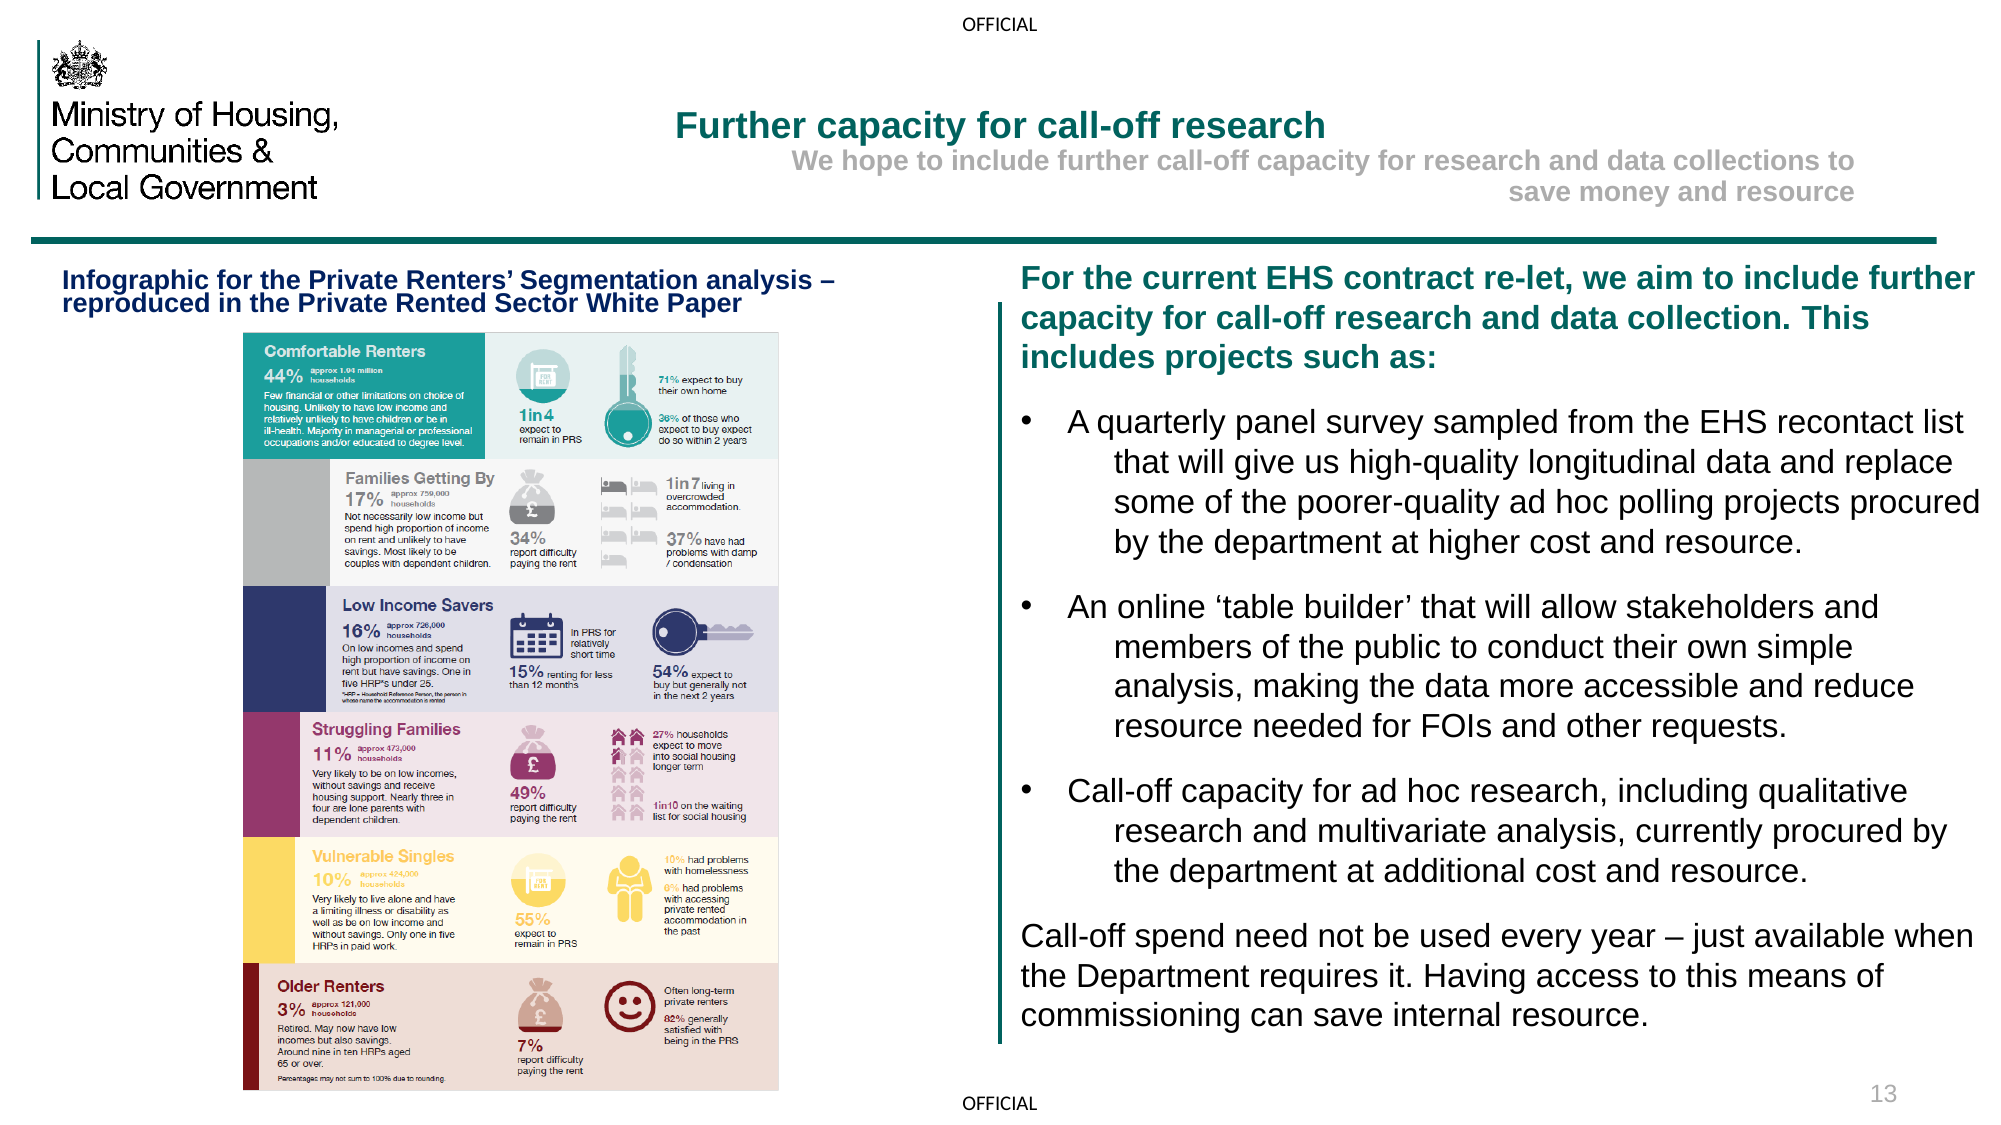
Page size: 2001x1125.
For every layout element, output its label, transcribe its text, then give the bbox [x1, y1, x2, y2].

list We hope to include further call-off capacity for research and data collections to save money and resource [791, 147, 1924, 208]
text_box [1869, 1077, 1963, 1108]
picture [243, 332, 779, 1091]
list For the current EHS contract re-let, we aim to include further capacity for call-off research and data collection. This includes projects such as: A quarterly panel survey sampled from the EHS recontact list that will give us high-quality longitudinal data and replace some of the poorer-quality ad hoc polling projects procured by the department at higher cost and resource. An online ‘table builder’ that will allow stakeholders and members of the public to conduct their own simple analysis, making the data more accessible and reduce resource needed for FOIs and other requests. Call-off capacity for ad hoc research, including qualitative research and multivariate analysis, currently procured by the department at additional cost and resource. Call-off spend need not be used every year – just available when the Department requires it. Having access to this means of commissioning can save internal resource. [1020, 256, 1983, 1069]
text_box Infographic for the Private Renters’ Segmentation analysis – reproduced in the Private Rented Sector White Paper [62, 256, 930, 318]
title Further capacity for call-off research [675, 105, 1924, 147]
